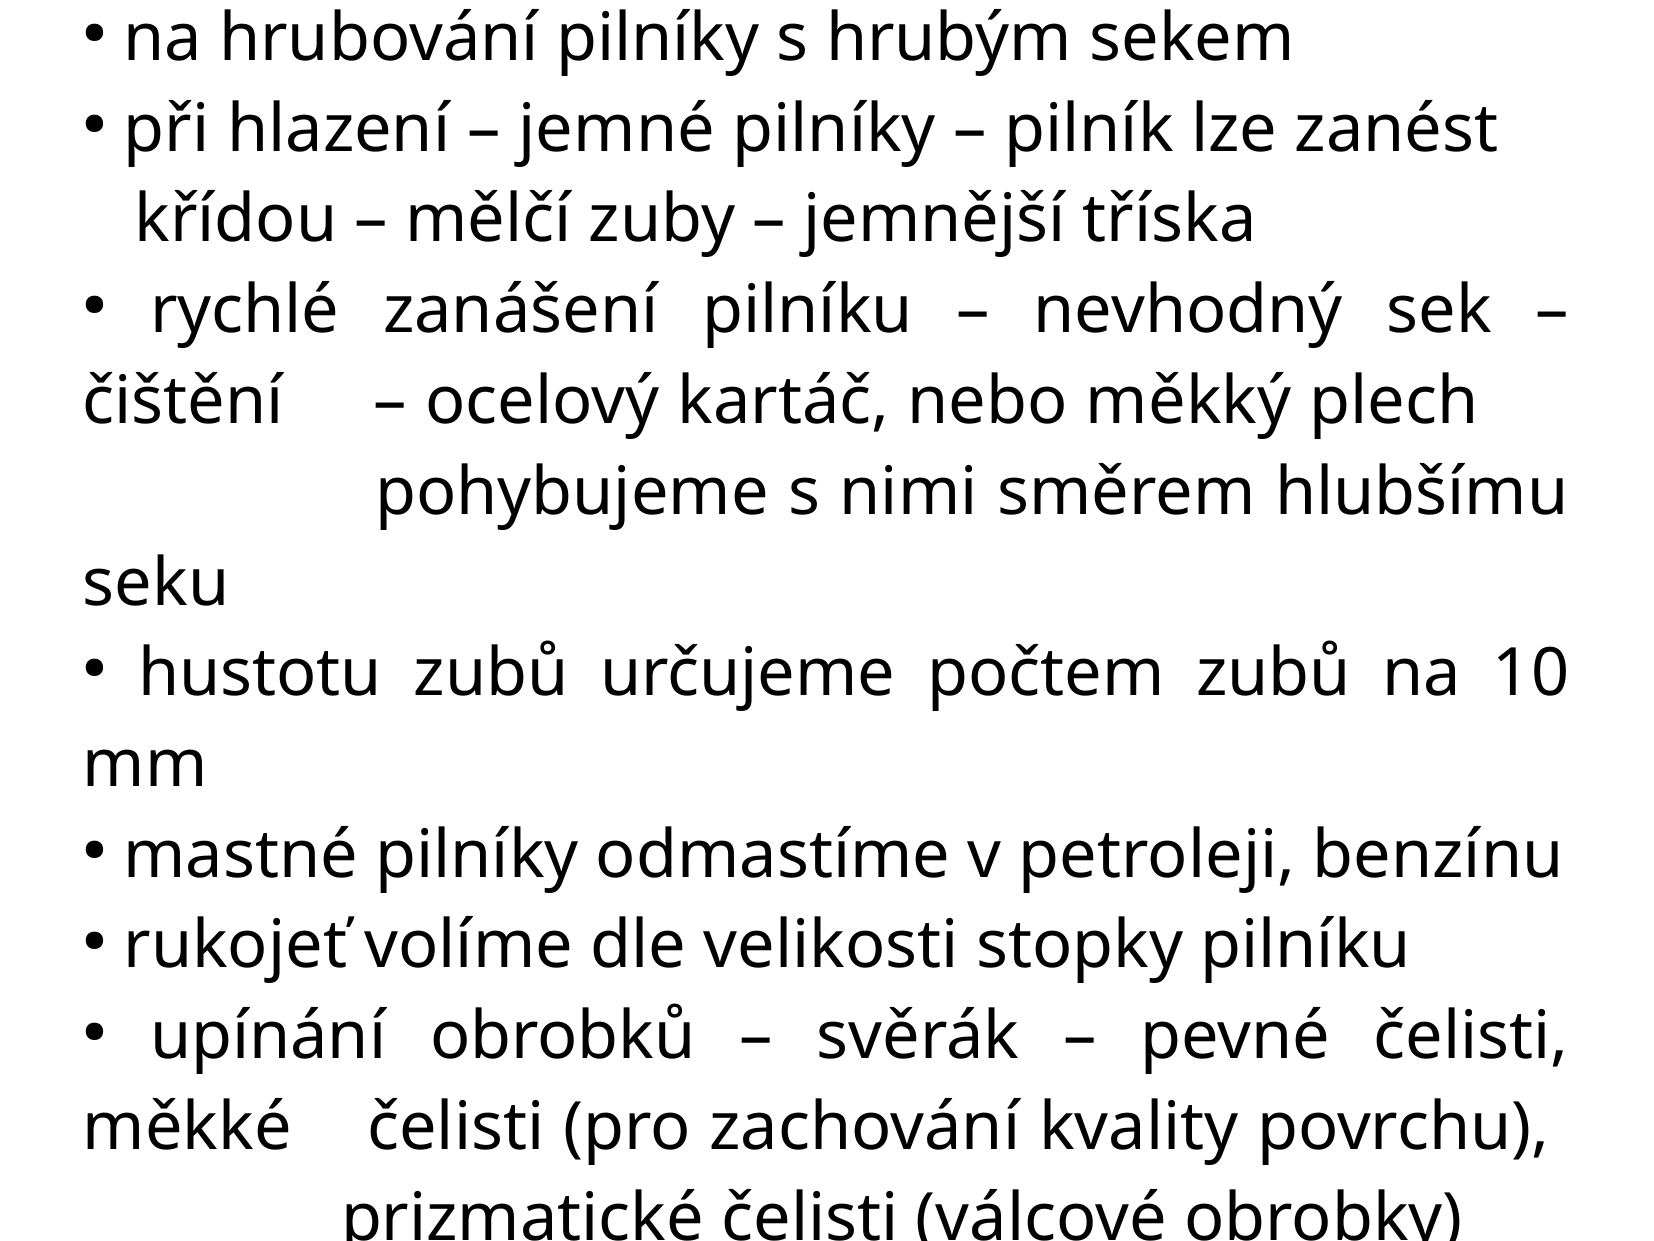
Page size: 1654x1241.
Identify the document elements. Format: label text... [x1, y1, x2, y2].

subtitle Technologie pilování na hrubování pilníky s hrubým sekem při hlazení – jemné pilníky – pilník lze zanést křídou – mělčí zuby – jemnější tříska rychlé zanášení pilníku – nevhodný sek – čištění – ocelový kartáč, nebo měkký plech pohybujeme s nimi směrem hlubšímu seku hustotu zubů určujeme počtem zubů na 10 mm mastné pilníky odmastíme v petroleji, benzínu rukojeť volíme dle velikosti stopky pilníku upínání obrobků – svěrák – pevné čelisti, měkké čelisti (pro zachování kvality povrchu), prizmatické čelisti (válcové obrobky) [82, 56, 1571, 1102]
